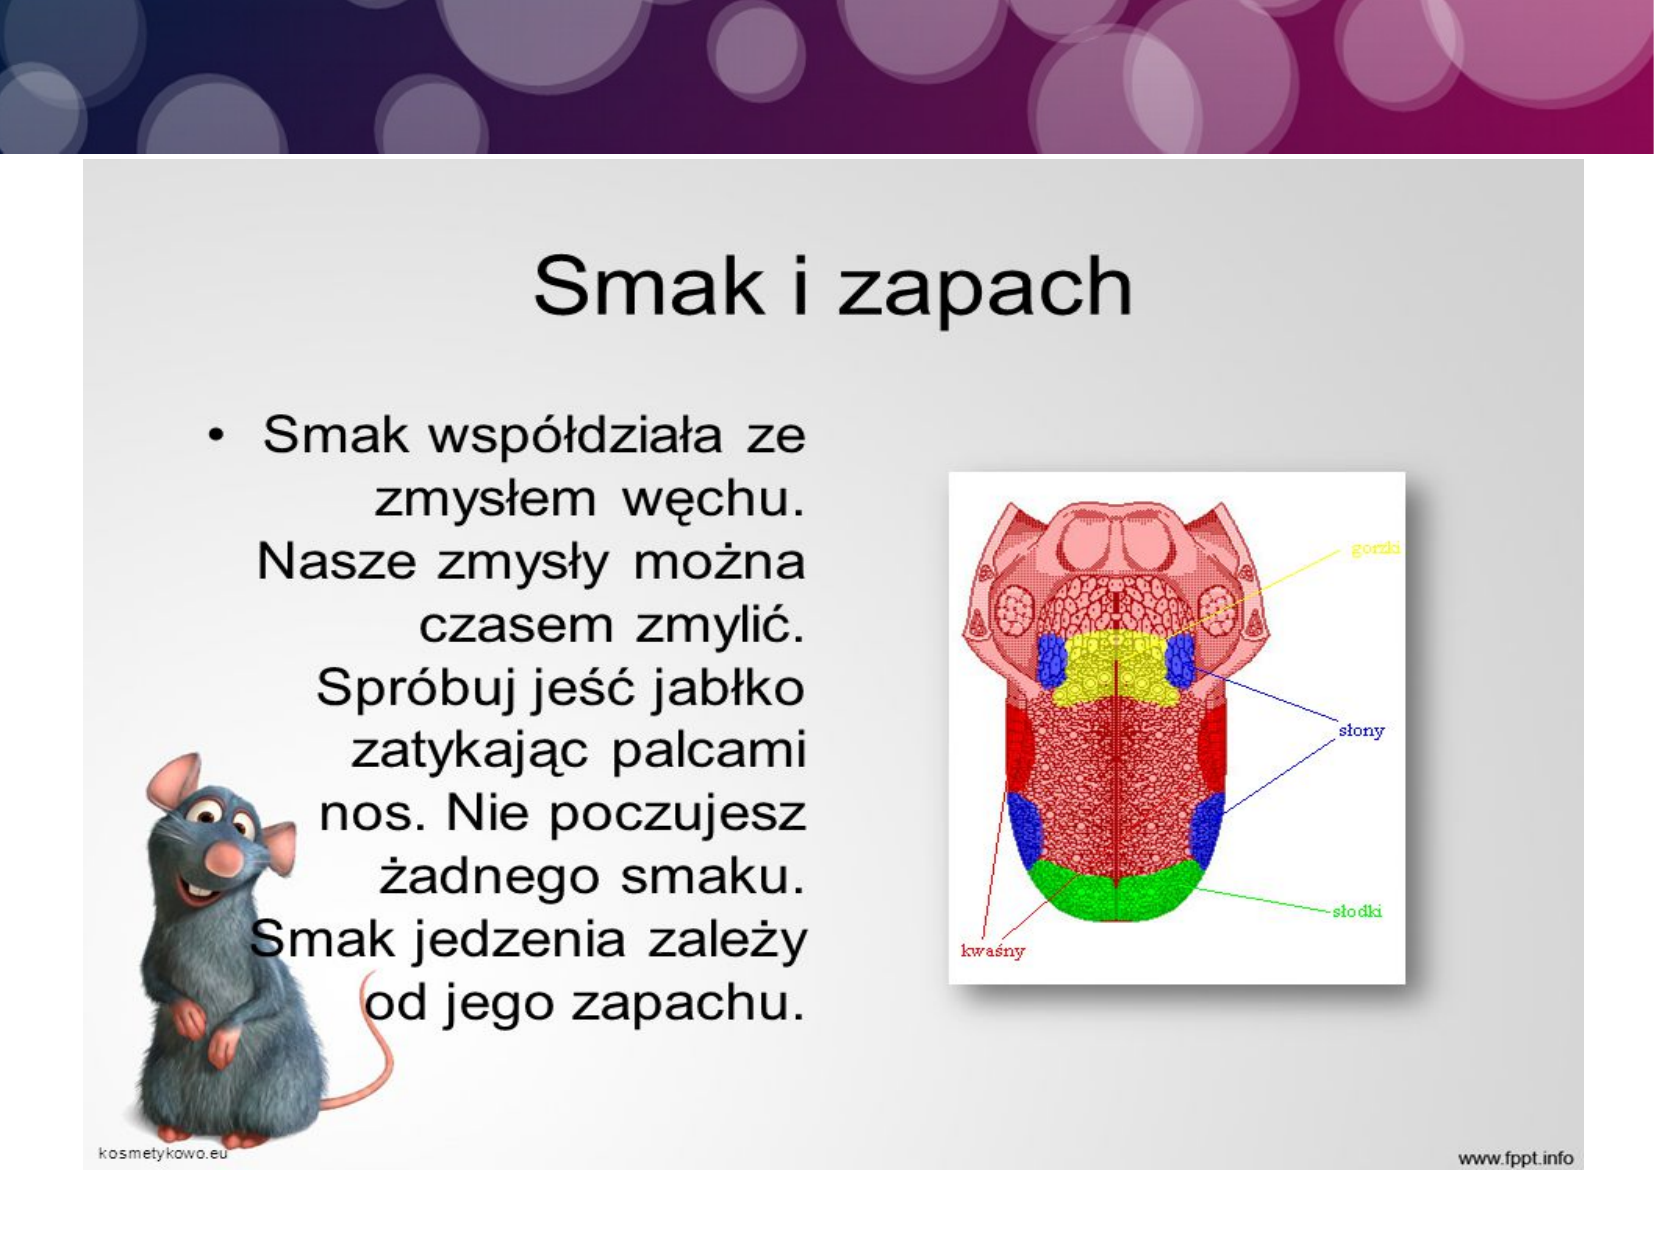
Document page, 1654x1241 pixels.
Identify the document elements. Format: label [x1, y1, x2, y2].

picture [83, 159, 1584, 1170]
